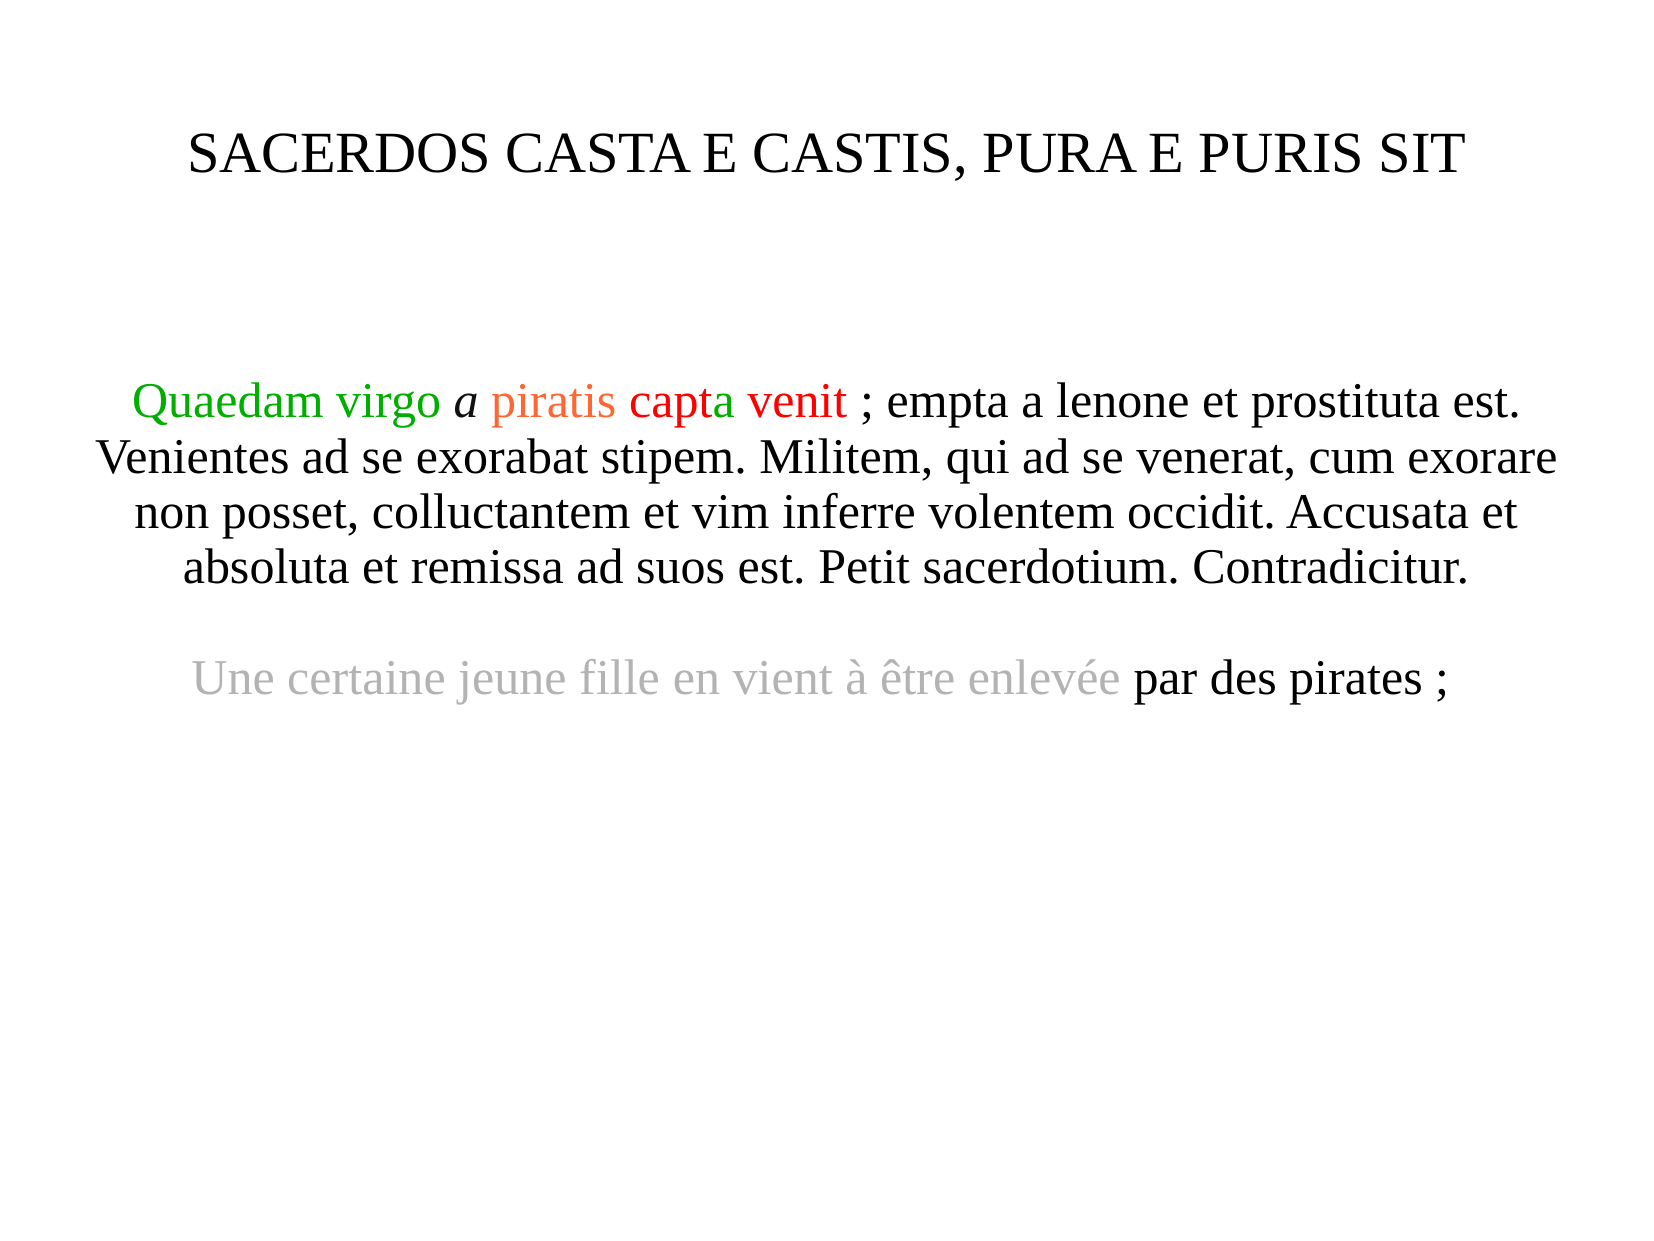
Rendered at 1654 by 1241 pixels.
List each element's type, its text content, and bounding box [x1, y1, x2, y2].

subtitle Quaedam virgo a piratis capta venit ; empta a lenone et prostituta est. Venientes ad se exorabat stipem. Militem, qui ad se venerat, cum exorare non posset, colluctantem et vim inferre volentem occidit. Accusata et absoluta et remissa ad suos est. Petit sacerdotium. Contradicitur. Une certaine jeune fille en vient à être enlevée par des pirates ; [82, 290, 1571, 1010]
title SACERDOS CASTA E CASTIS, PURA E PURIS SIT [82, 49, 1571, 257]
